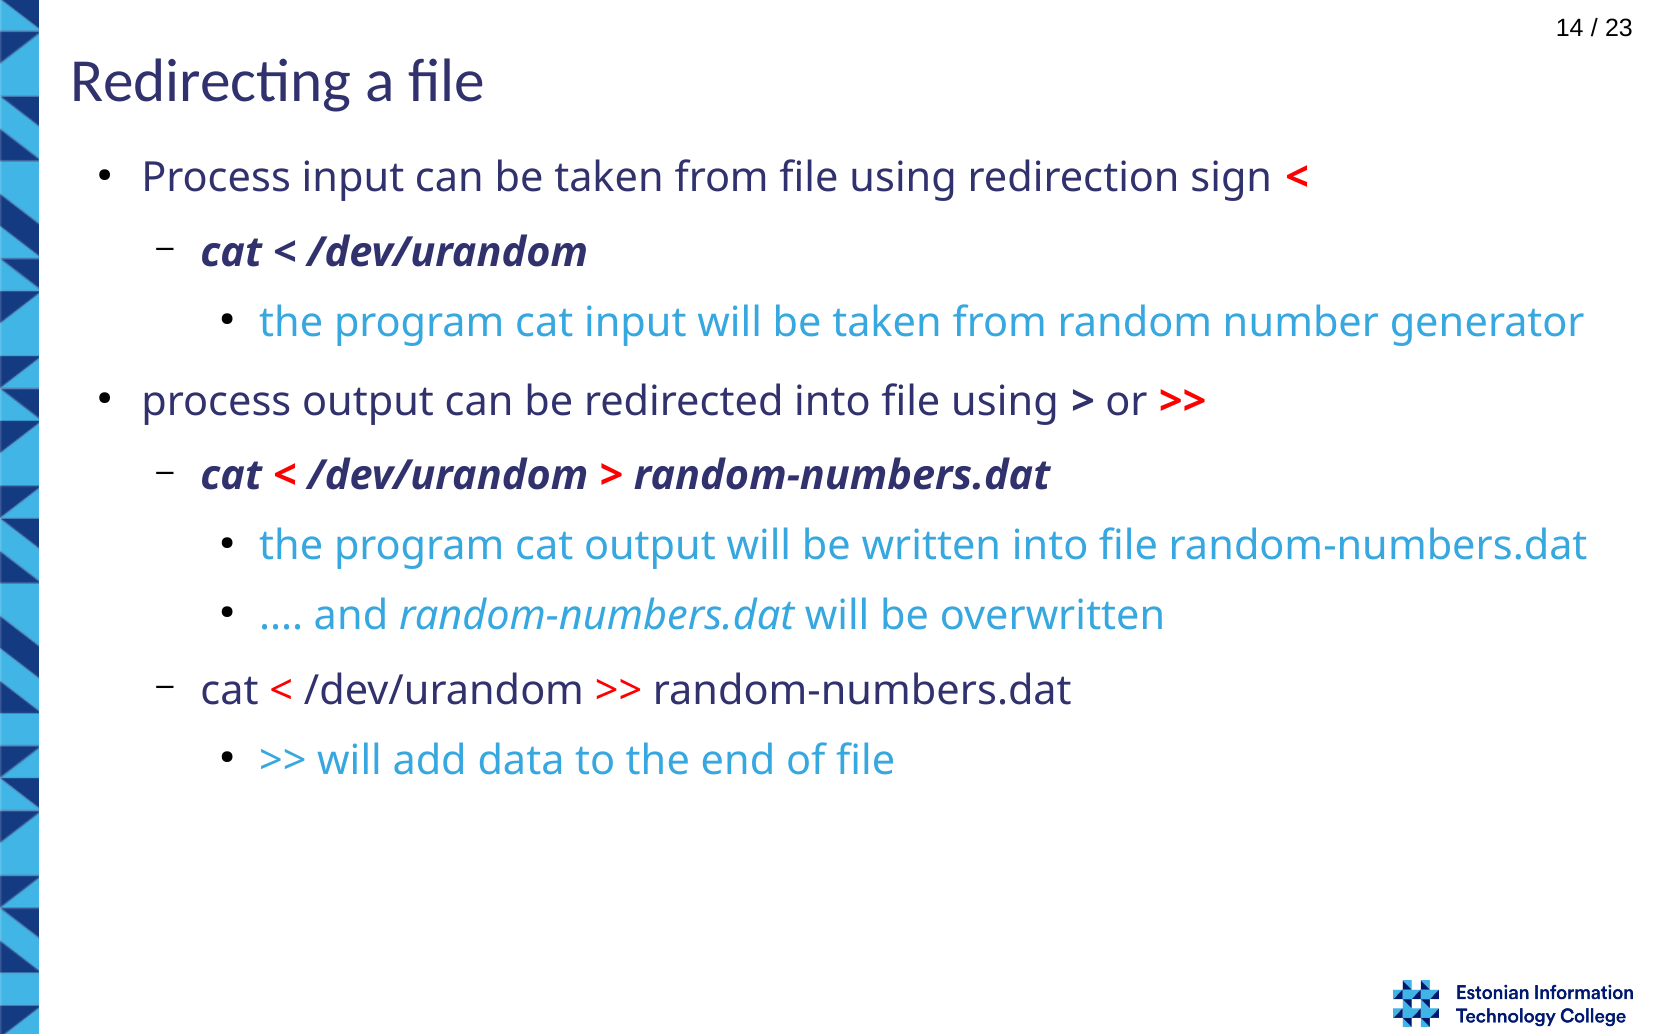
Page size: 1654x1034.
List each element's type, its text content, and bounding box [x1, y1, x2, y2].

list Process input can be taken from file using redirection sign < cat < /dev/urandom the program cat input will be taken from random number generator process output can be redirected into file using > or >> cat < /dev/urandom > random-numbers.dat the program cat output will be written into file random-numbers.dat .... and random-numbers.dat will be overwritten cat < /dev/urandom >> random-numbers.dat >> will add data to the end of file [82, 147, 1595, 866]
title Redirecting a file [70, 41, 1630, 130]
picture [1393, 980, 1633, 1027]
